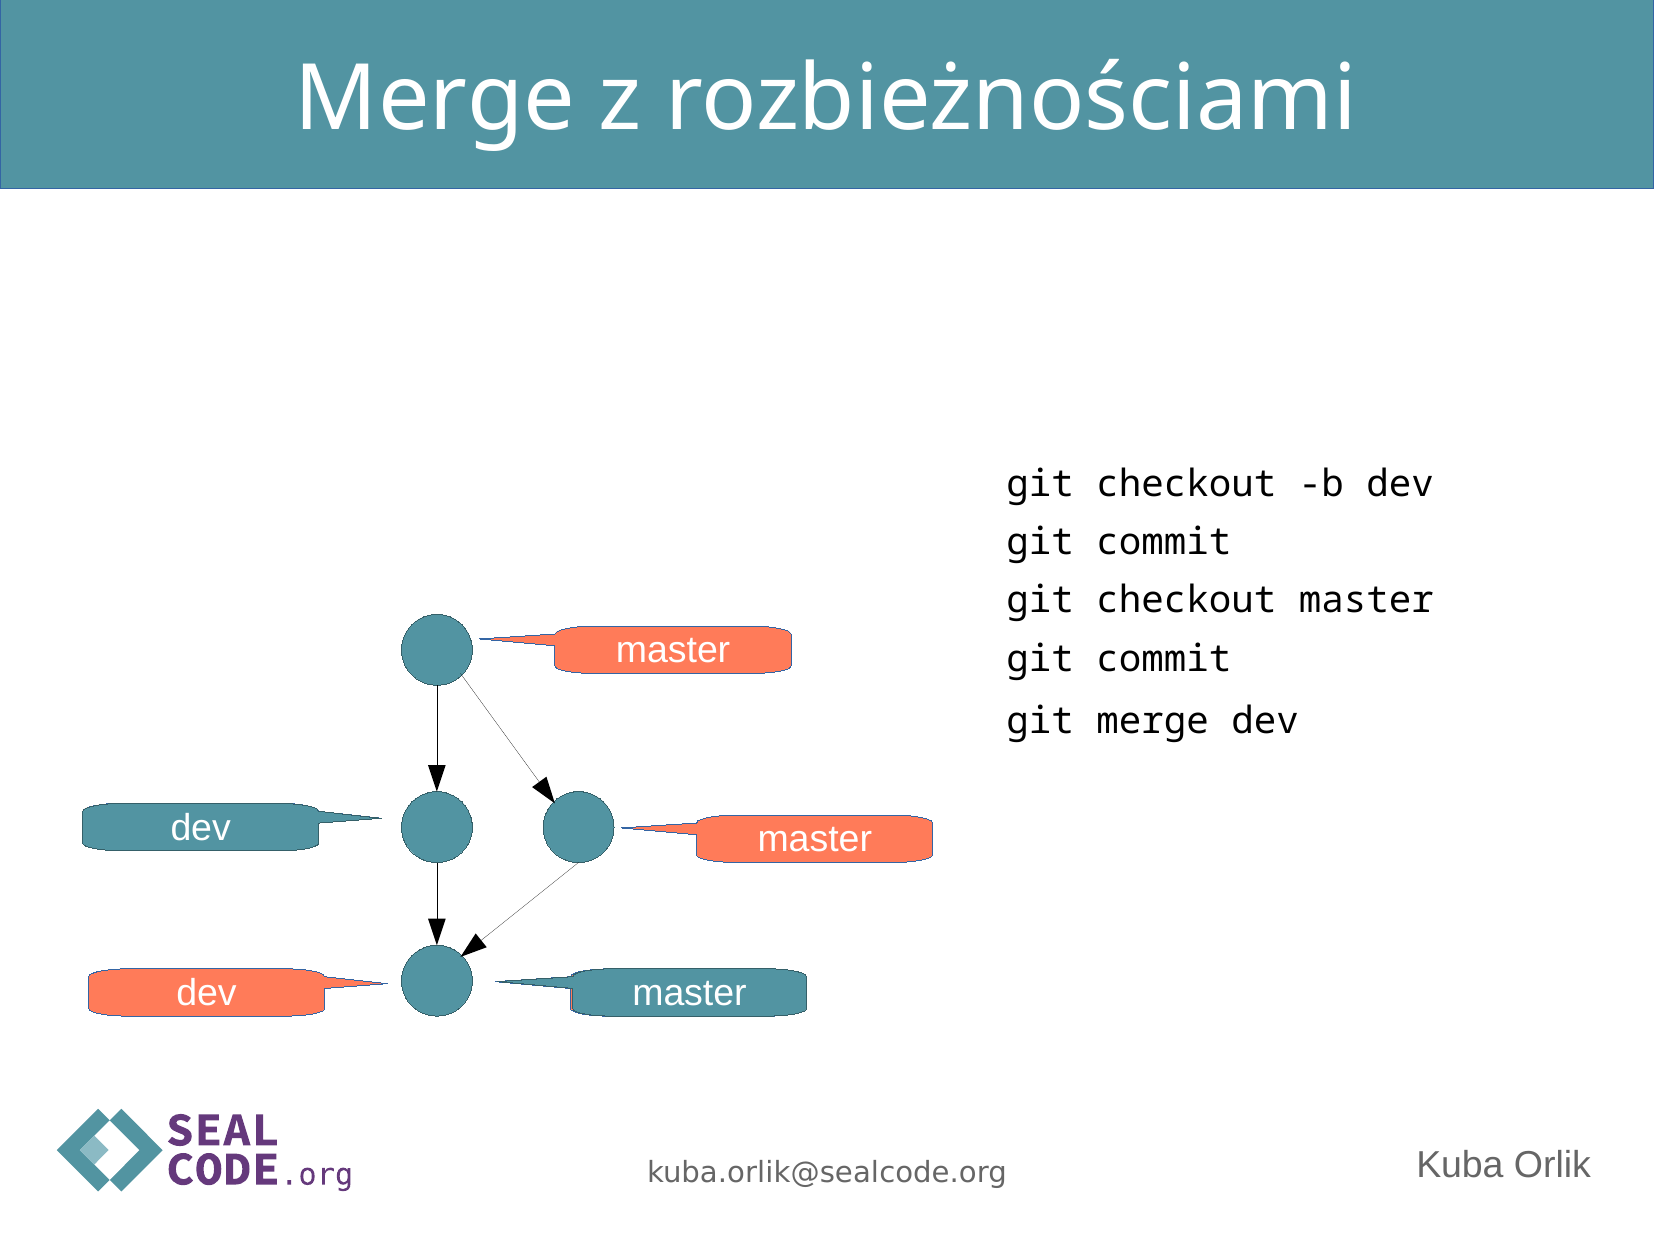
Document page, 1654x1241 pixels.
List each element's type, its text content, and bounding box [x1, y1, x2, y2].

text_box master [497, 968, 807, 1017]
text_box git commit [991, 507, 1583, 565]
text_box git merge dev [991, 685, 1583, 745]
title Merge z rozbieżnościami [82, 0, 1571, 190]
text_box dev [88, 968, 388, 1017]
text_box git checkout master [991, 565, 1583, 624]
text_box [401, 614, 473, 686]
text_box git commit [991, 624, 1583, 683]
text_box dev [82, 803, 382, 851]
text_box master [479, 626, 792, 674]
text_box [401, 791, 473, 863]
text_box [543, 791, 615, 863]
text_box [401, 945, 473, 1017]
text_box master [621, 815, 933, 863]
text_box git checkout -b dev [991, 448, 1583, 507]
